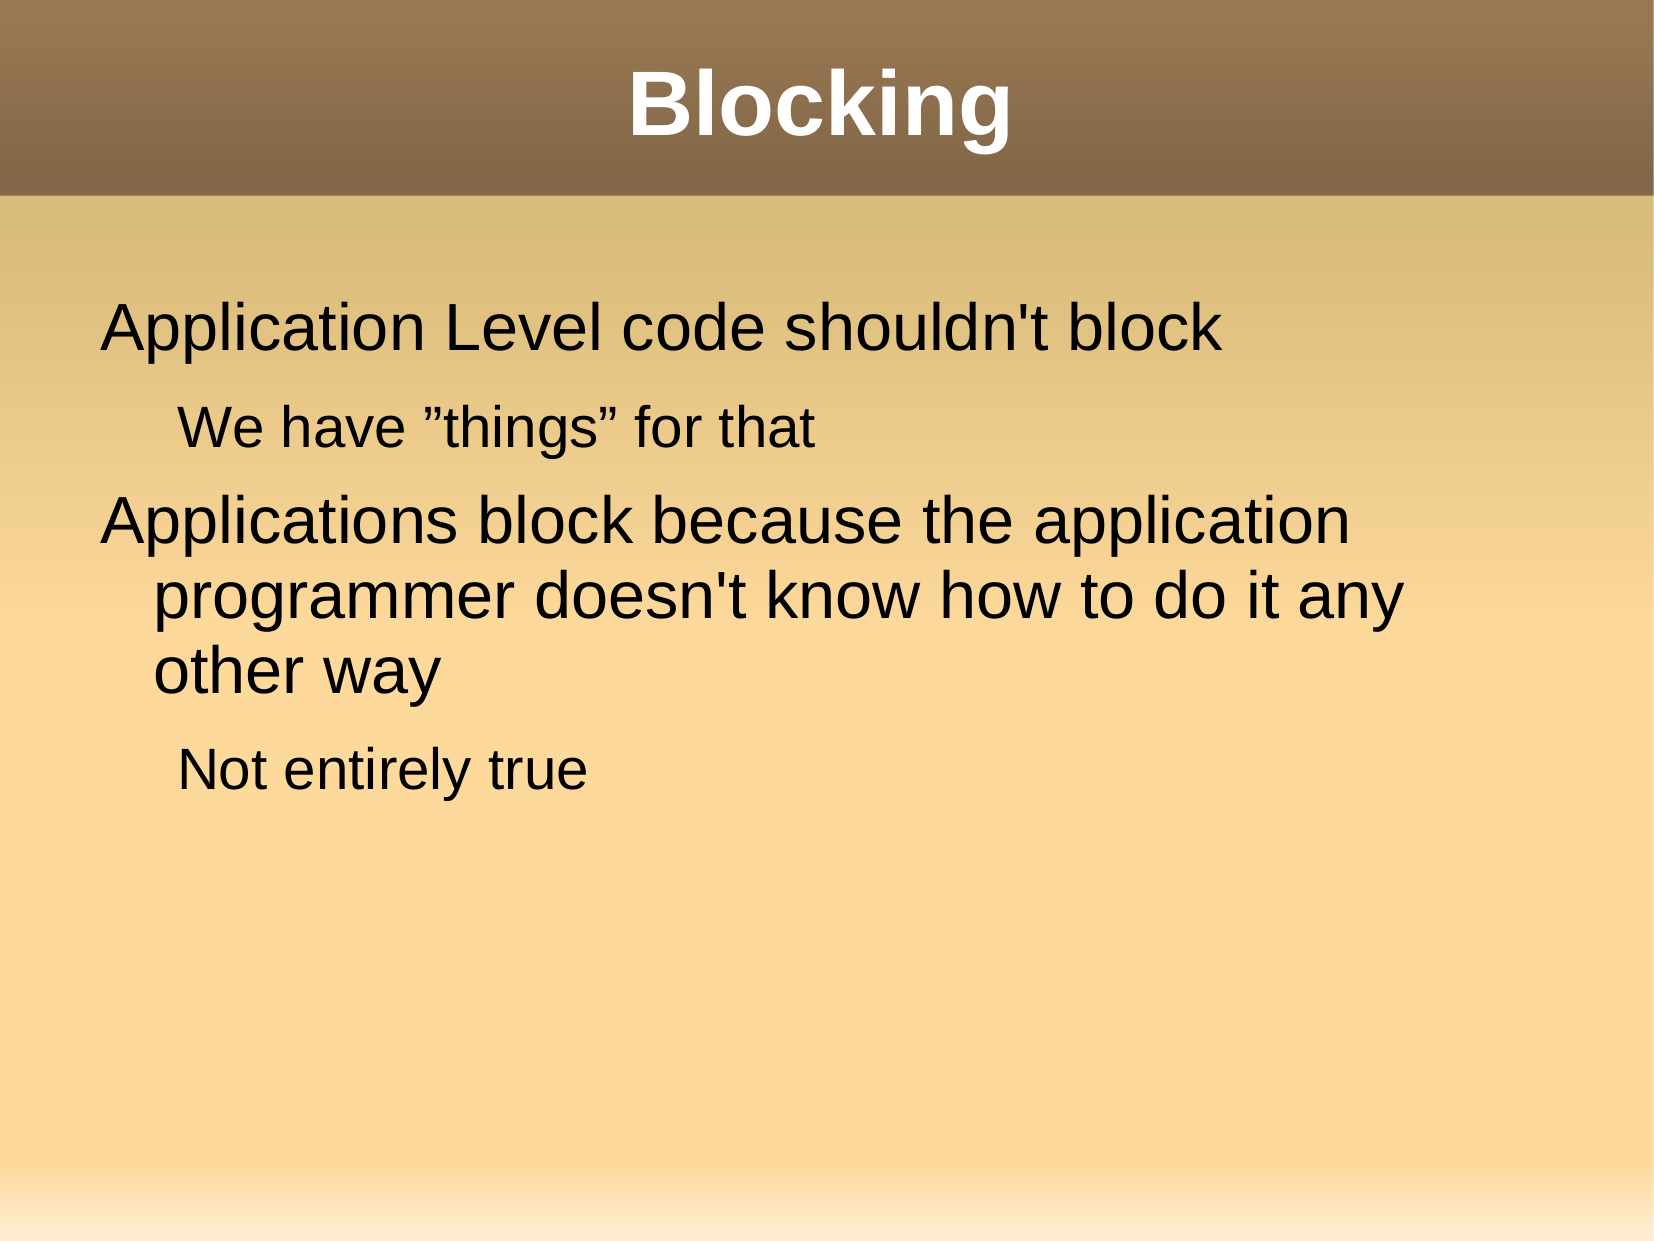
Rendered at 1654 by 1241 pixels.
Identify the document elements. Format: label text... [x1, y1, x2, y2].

title Blocking [76, 0, 1565, 208]
list Application Level code shouldn't block We have ”things” for that Applications block because the application programmer doesn't know how to do it any other way Not entirely true [82, 290, 1571, 1109]
picture [0, 0, 1654, 1241]
